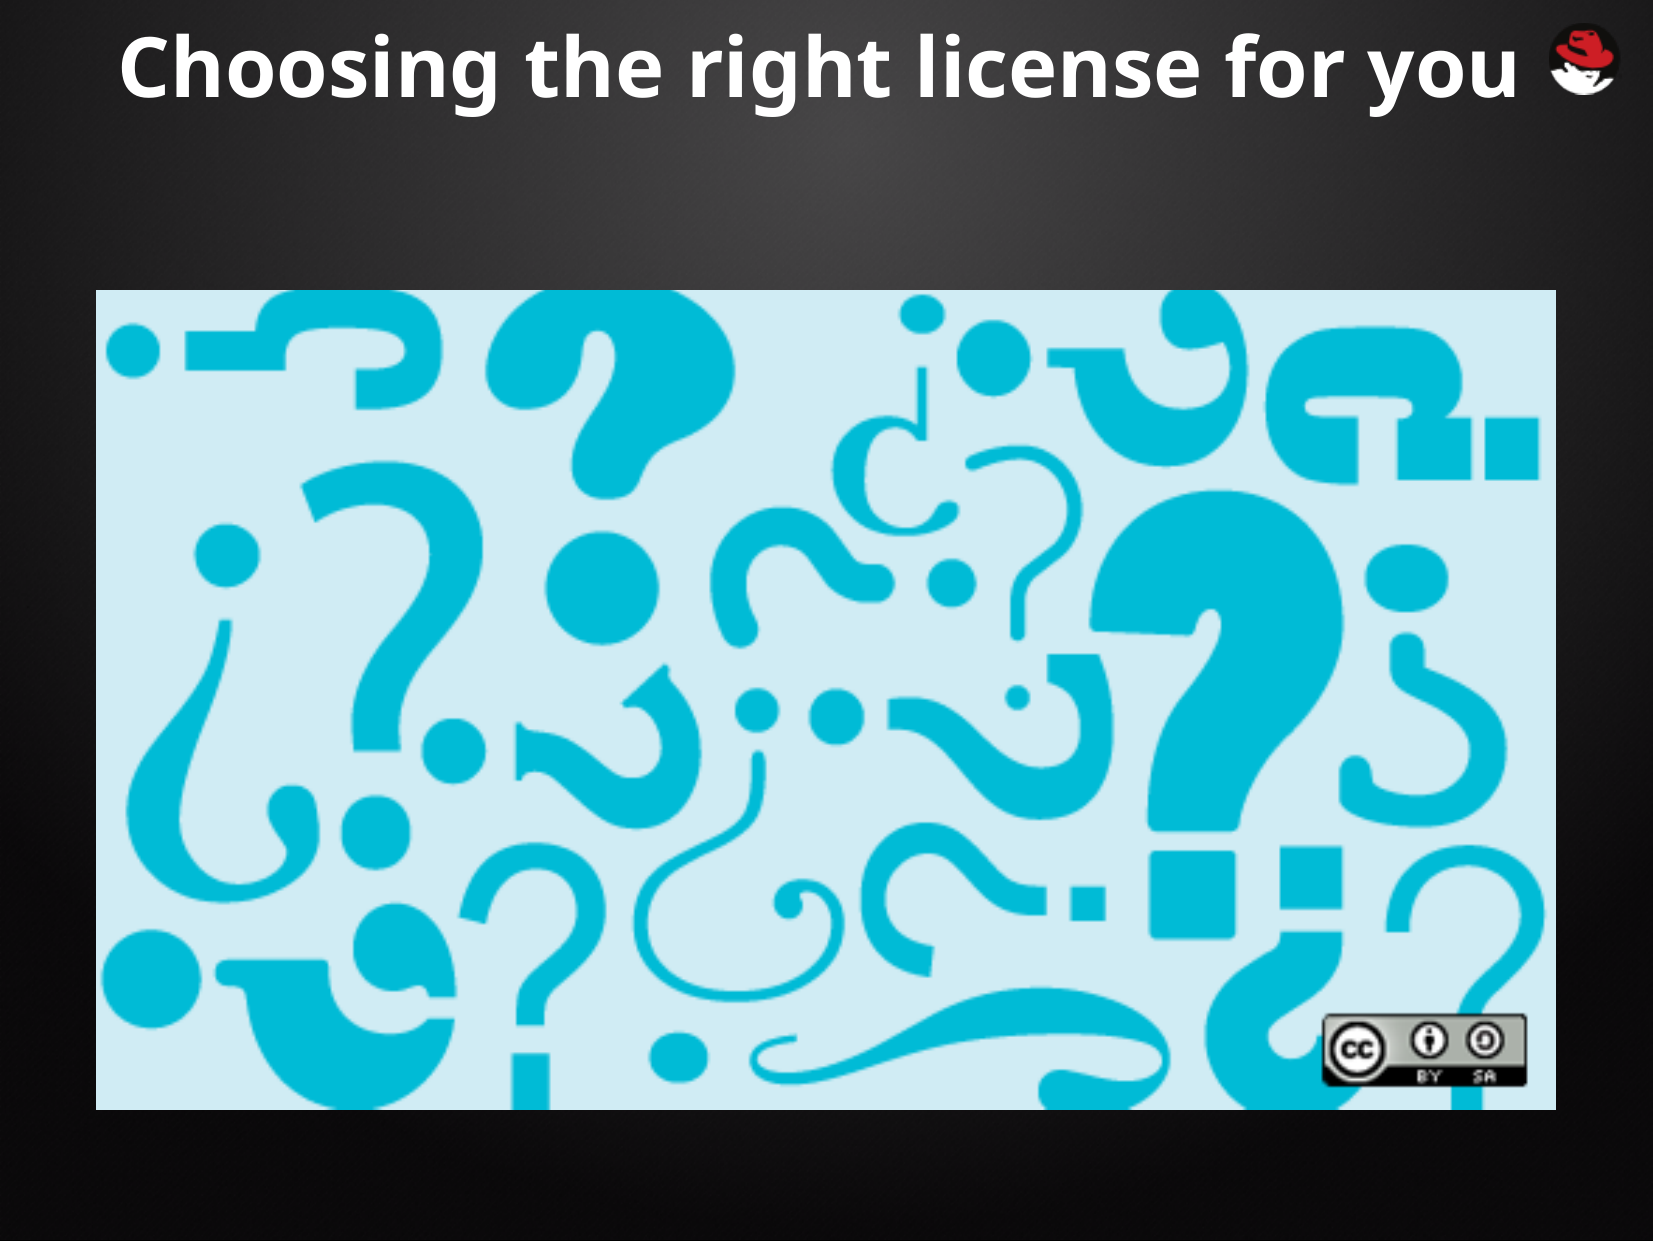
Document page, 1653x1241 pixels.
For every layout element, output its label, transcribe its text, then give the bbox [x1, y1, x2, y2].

title Choosing the right license for you [87, 10, 1523, 111]
picture [0, 0, 1653, 1240]
